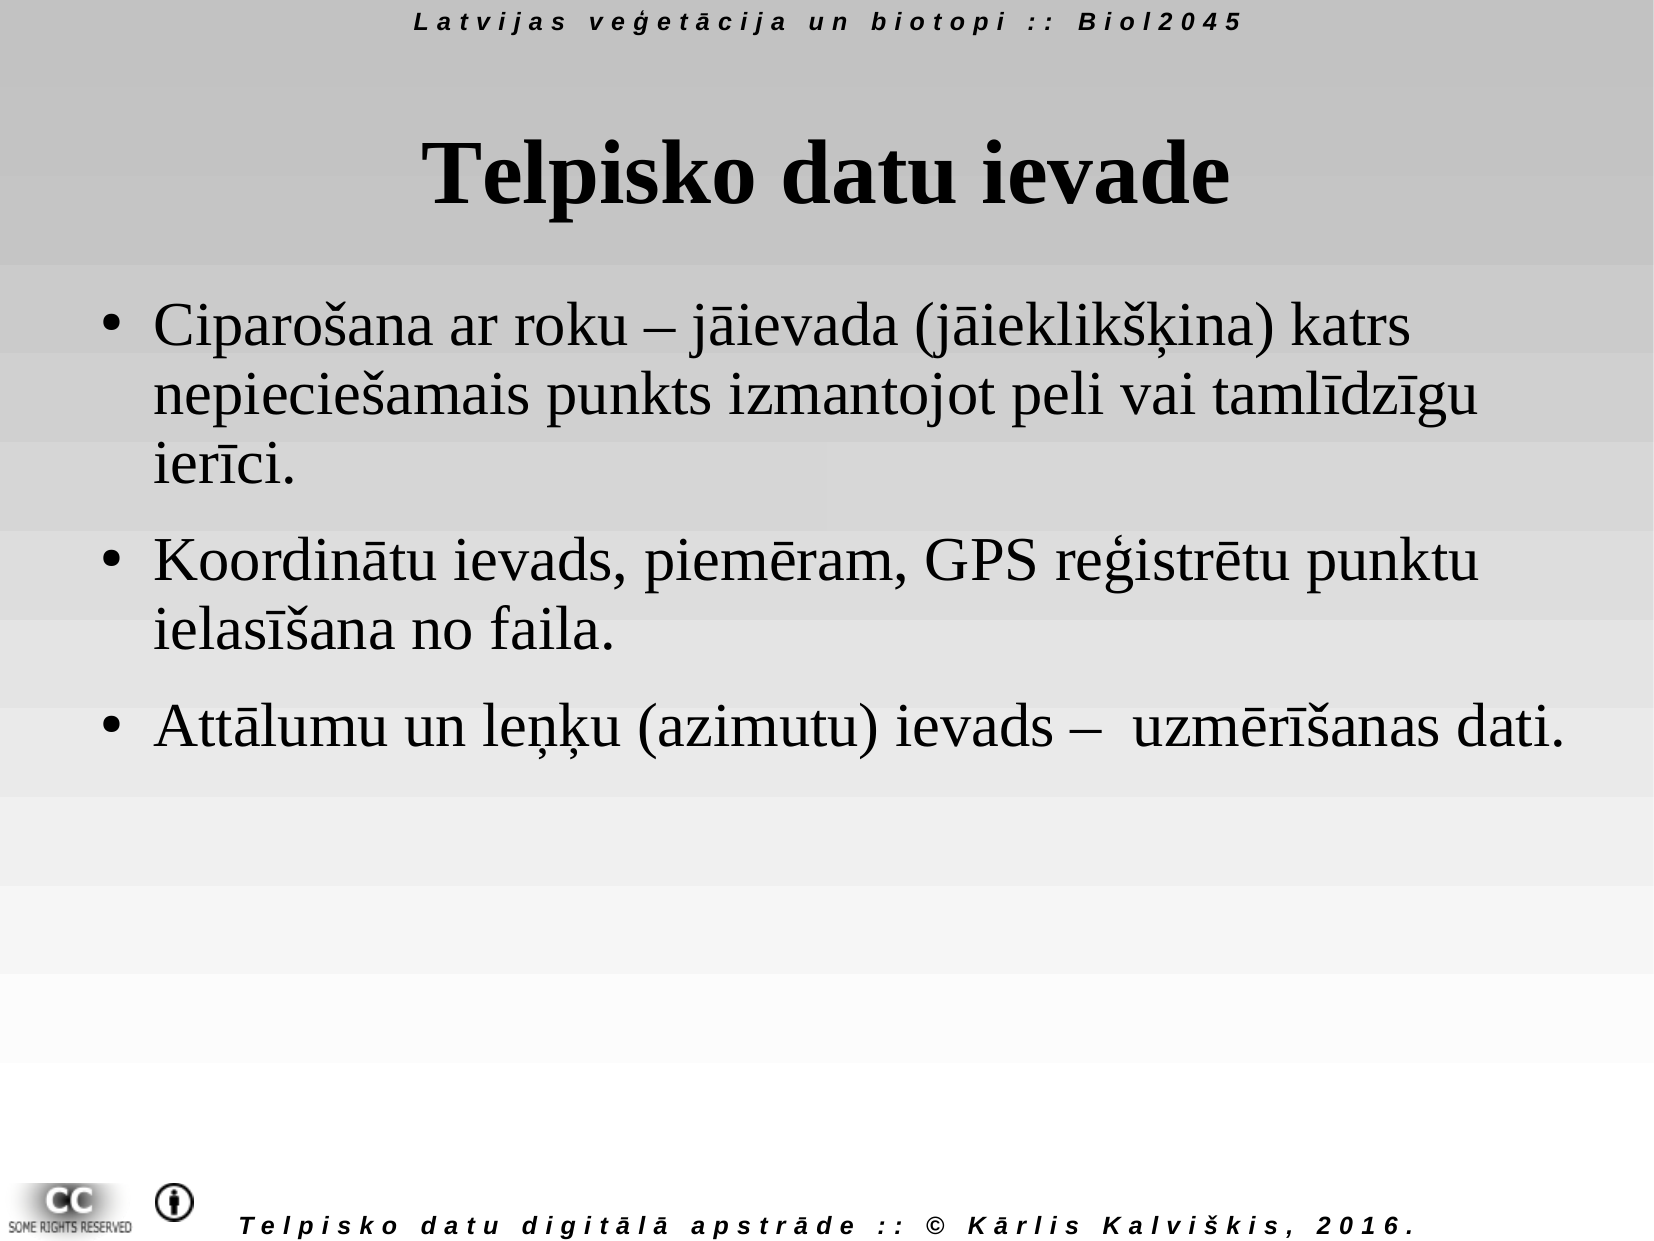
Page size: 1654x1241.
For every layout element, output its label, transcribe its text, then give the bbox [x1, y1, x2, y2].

list Ciparošana ar roku – jāievada (jāieklikšķina) katrs nepieciešamais punkts izmantojot peli vai tamlīdzīgu ierīci. Koordinātu ievads, piemēram, GPS reģistrētu punktu ielasīšana no faila. Attālumu un leņķu (azimutu) ievads – uzmērīšanas dati. [82, 289, 1571, 1113]
picture [0, 0, 1654, 1241]
title Telpisko datu ievade [29, 49, 1625, 296]
